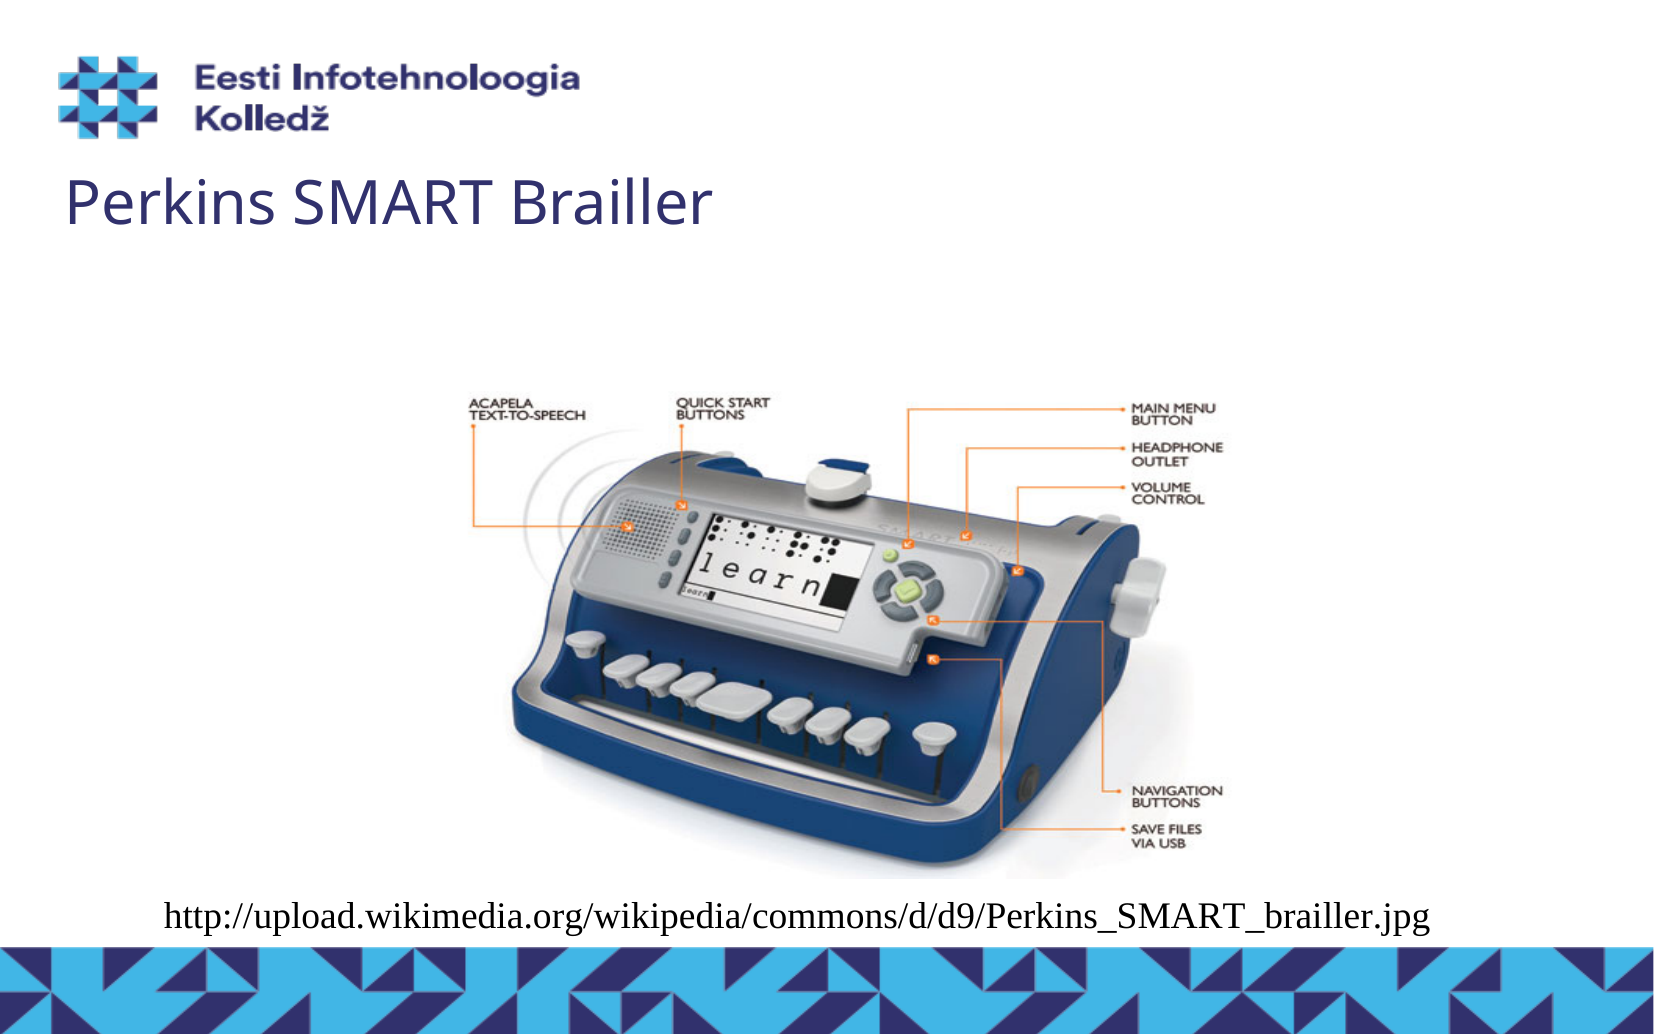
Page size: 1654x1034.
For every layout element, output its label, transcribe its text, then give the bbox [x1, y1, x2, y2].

picture [456, 381, 1238, 879]
title Perkins SMART Brailler [64, 114, 1201, 287]
text_box http://upload.wikimedia.org/wikipedia/commons/d/d9/Perkins_SMART_brailler.jpg [163, 892, 1654, 988]
